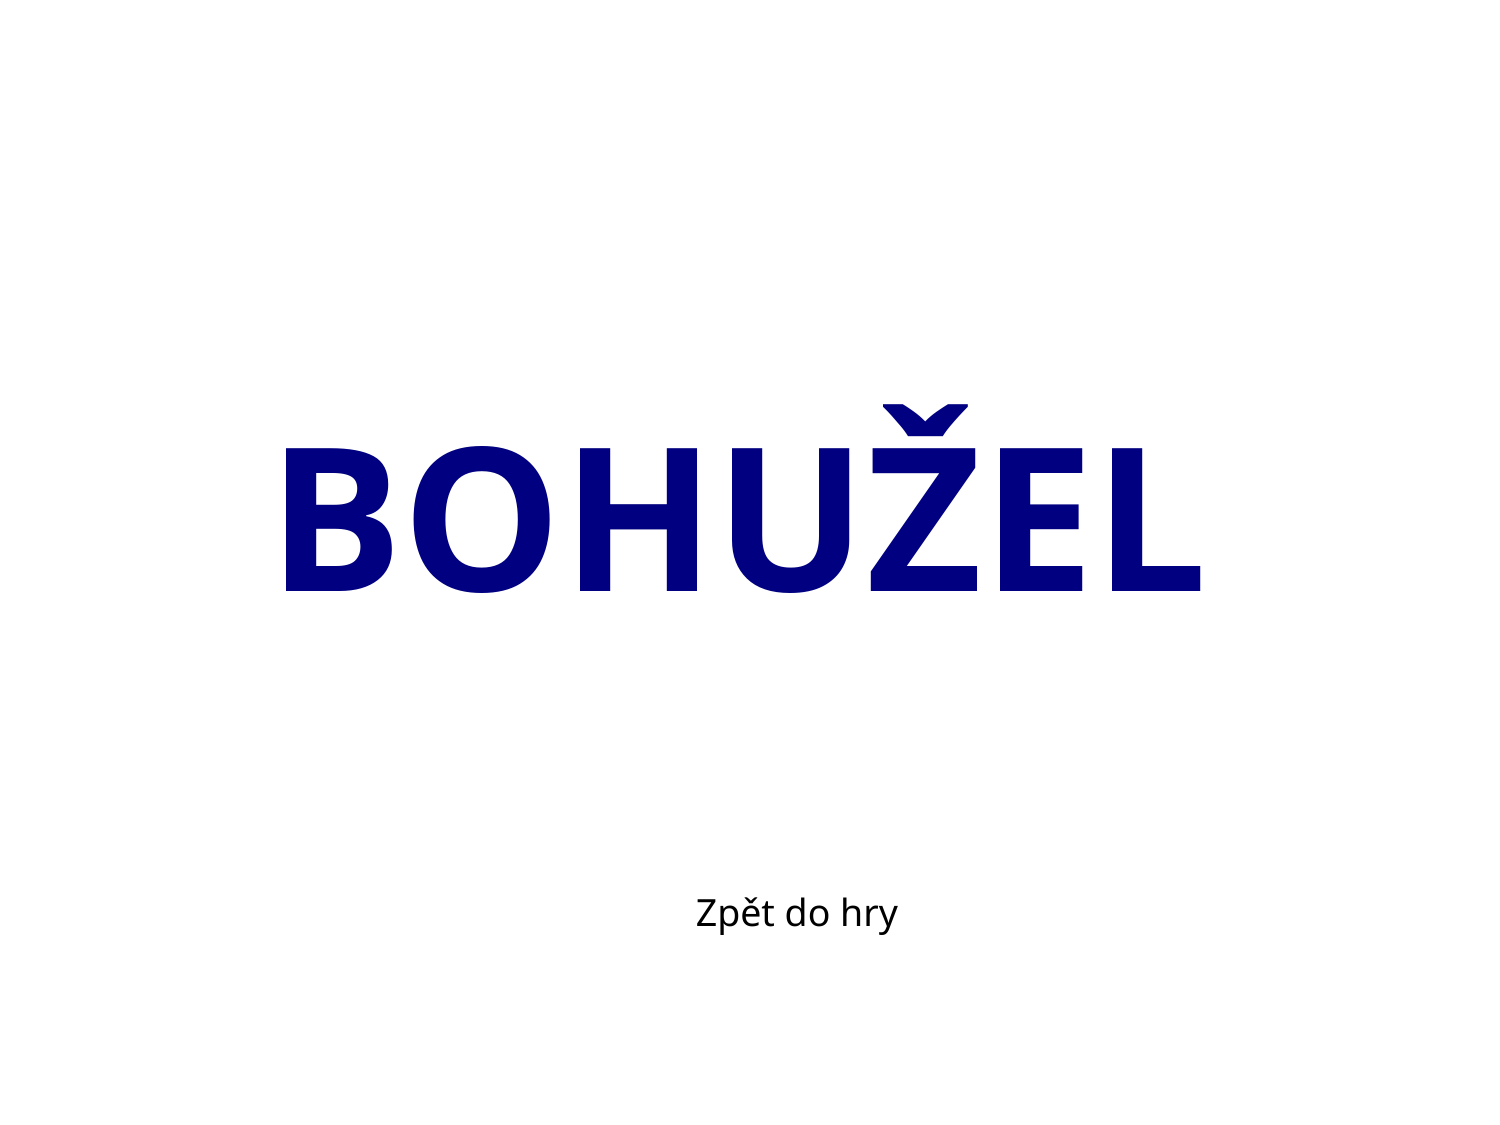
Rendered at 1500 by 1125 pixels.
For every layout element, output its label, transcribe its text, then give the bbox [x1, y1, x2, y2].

text_box Zpět do hry [501, 881, 1093, 942]
text_box BOHUŽEL [177, 383, 1300, 734]
